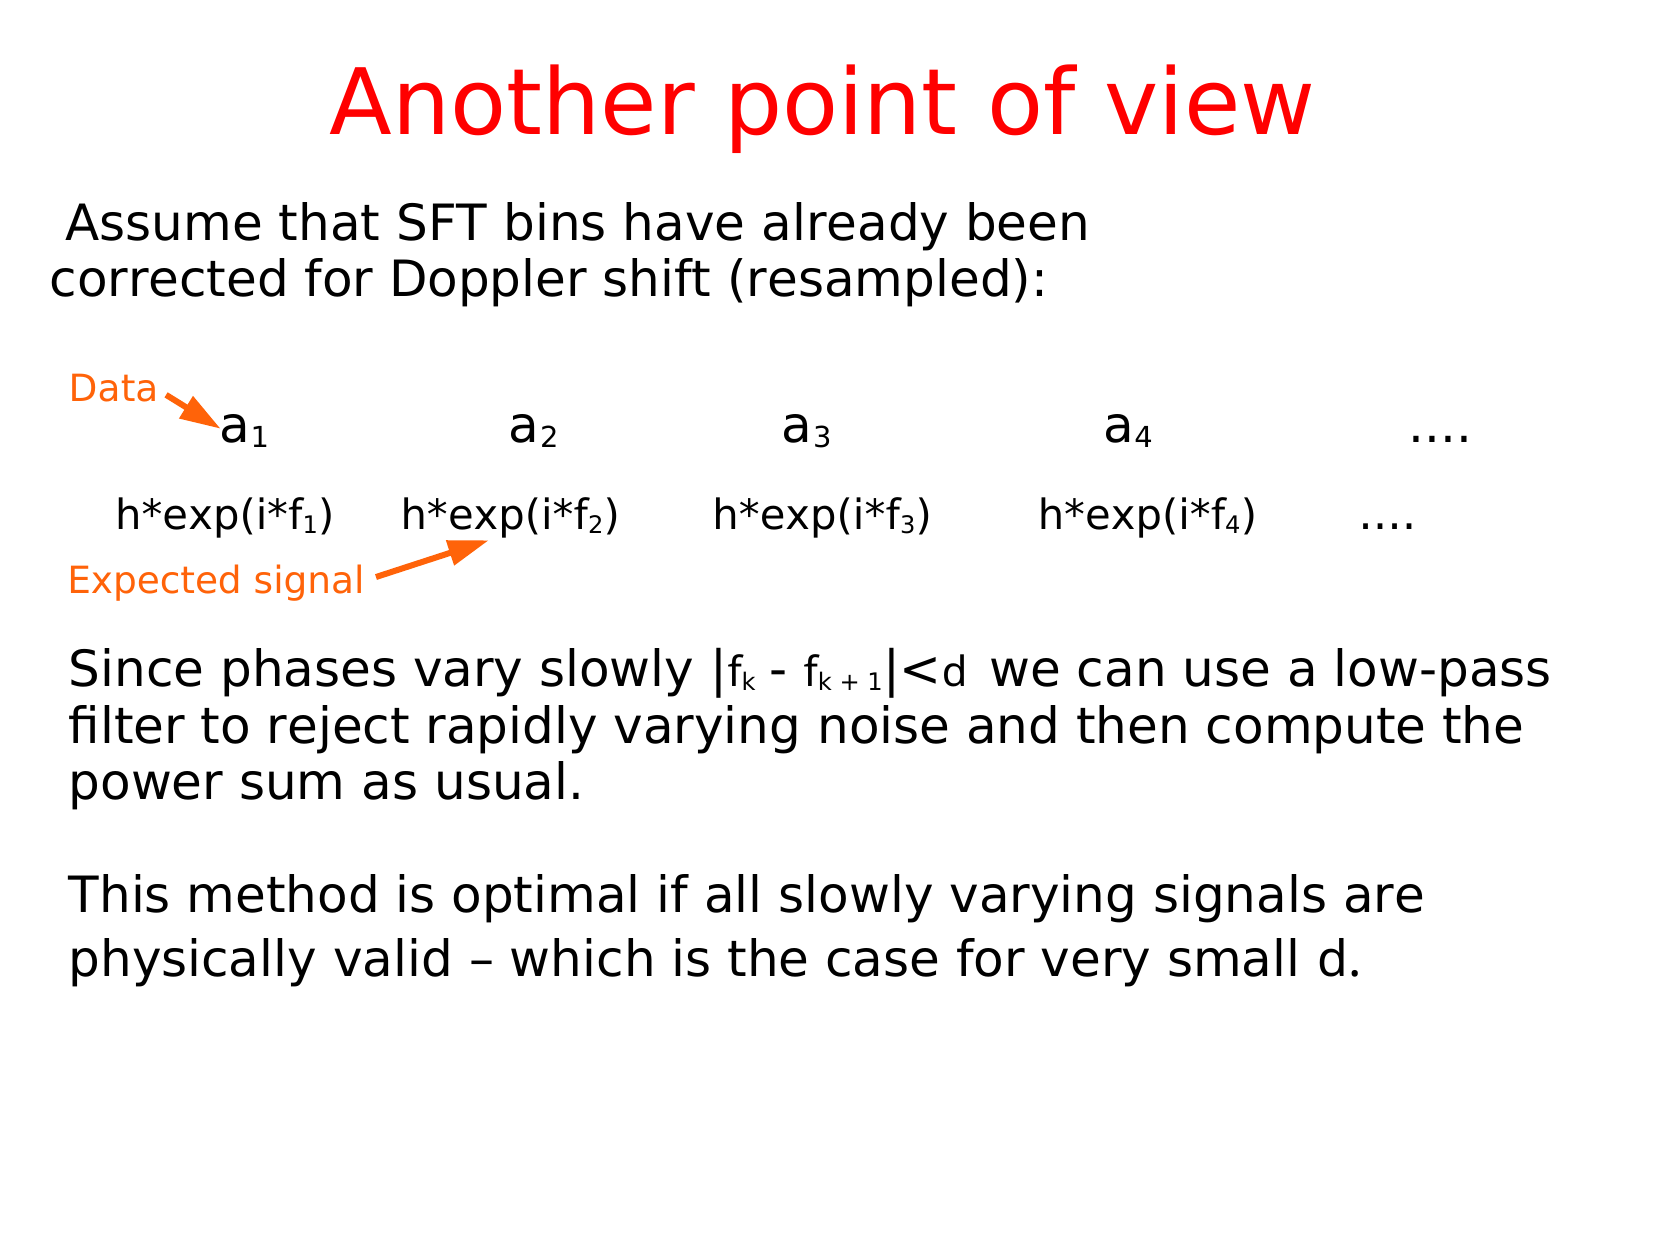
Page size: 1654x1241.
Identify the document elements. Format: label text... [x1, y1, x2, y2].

text_box h*exp(i*f1) h*exp(i*f2) h*exp(i*f3) h*exp(i*f4) .... [100, 477, 1654, 559]
title Another point of view [79, 0, 1568, 207]
text_box Expected signal [52, 552, 446, 611]
text_box Since phases vary slowly |fk - fk + 1|<d we can use a low-pass filter to reject rapidly varying noise and then compute the power sum as usual. This method is optimal if all slowly varying signals are physically valid – which is the case for very small d. [53, 633, 1619, 1061]
text_box a1 a2 a3 a4 .... [93, 390, 1647, 480]
text_box Data [53, 359, 315, 419]
text_box Assume that SFT bins have already been corrected for Doppler shift (resampled): [34, 187, 1219, 318]
